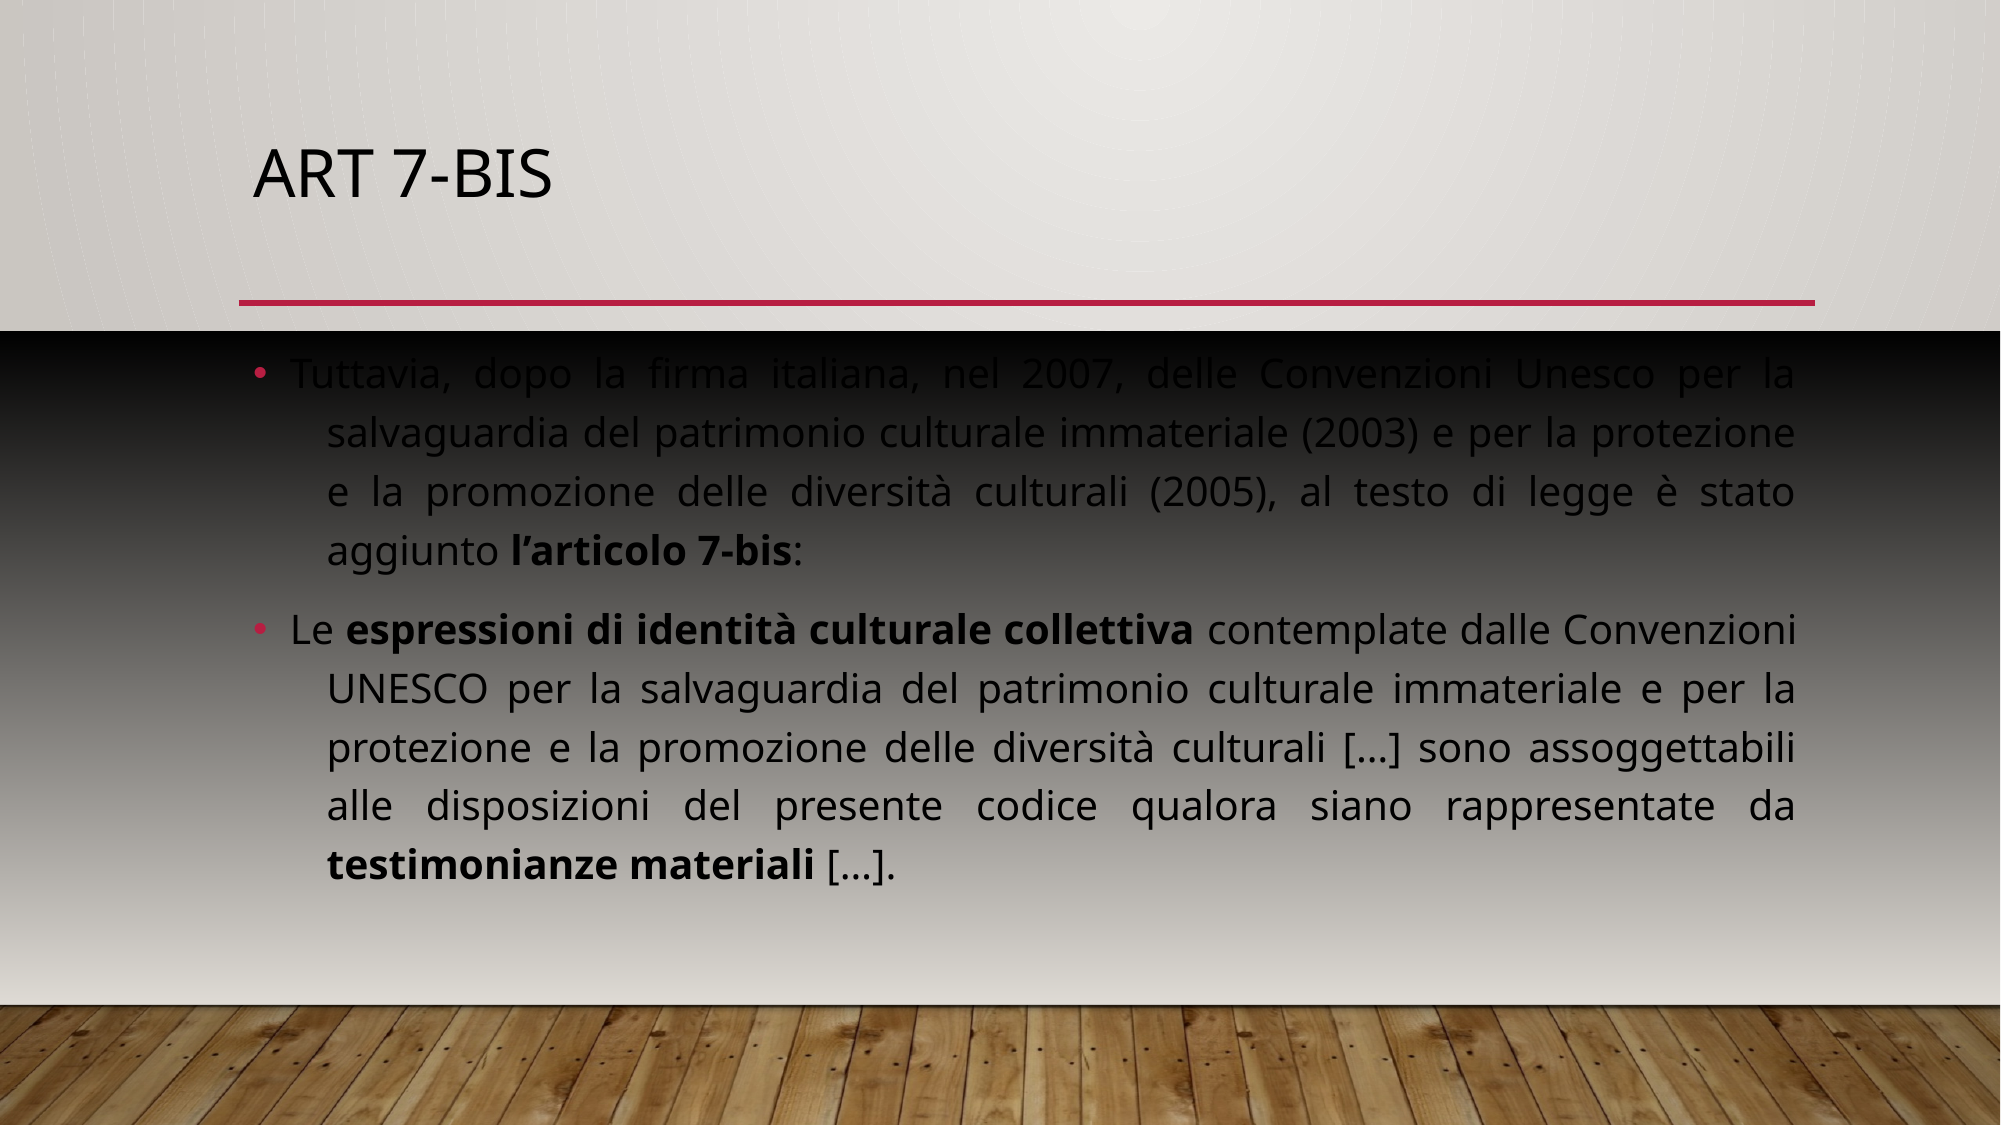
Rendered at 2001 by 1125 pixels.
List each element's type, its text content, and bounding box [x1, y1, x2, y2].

title Art 7-bis [238, 131, 1814, 305]
list Tuttavia, dopo la firma italiana, nel 2007, delle Convenzioni Unesco per la salvaguardia del patrimonio culturale immateriale (2003) e per la protezione e la promozione delle diversità culturali (2005), al testo di legge è stato aggiunto l’articolo 7-bis: Le espressioni di identità culturale collettiva contemplate dalle Convenzioni UNESCO per la salvaguardia del patrimonio culturale immateriale e per la protezione e la promozione delle diversità culturali […] sono assoggettabili alle disposizioni del presente codice qualora siano rappresentate da testimonianze materiali […]. [238, 330, 1814, 897]
